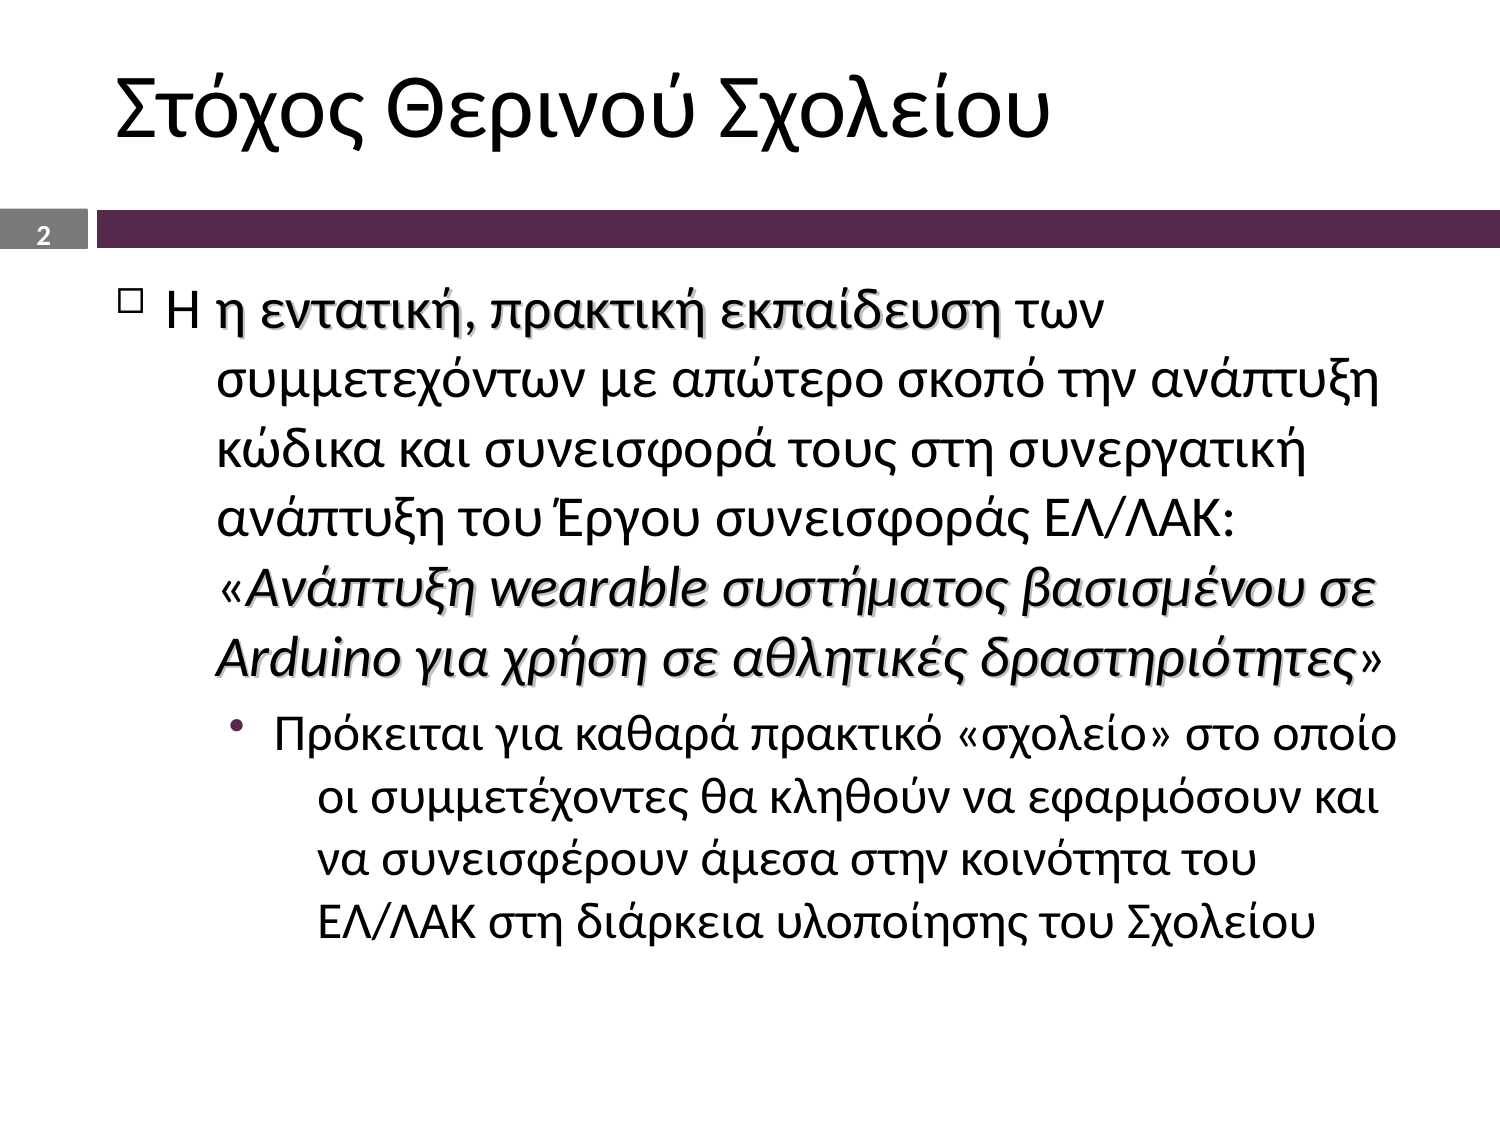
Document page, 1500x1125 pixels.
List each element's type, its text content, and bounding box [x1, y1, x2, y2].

list Η η εντατική, πρακτική εκπαίδευση των συμμετεχόντων με απώτερο σκοπό την ανάπτυξη κώδικα και συνεισφορά τους στη συνεργατική ανάπτυξη του Έργου συνεισφοράς ΕΛ/ΛΑΚ: «Ανάπτυξη wearable συστήματος βασισμένου σε Arduino για χρήση σε αθλητικές δραστηριότητες» Πρόκειται για καθαρά πρακτικό «σχολείο» στο οποίο οι συμμετέχοντες θα κληθούν να εφαρμόσουν και να συνεισφέρουν άμεσα στην κοινότητα του ΕΛ/ΛΑΚ στη διάρκεια υλοποίησης του Σχολείου [100, 262, 1438, 1000]
text_box [0, 208, 88, 249]
title Στόχος Θερινού Σχολείου [100, 19, 1438, 182]
